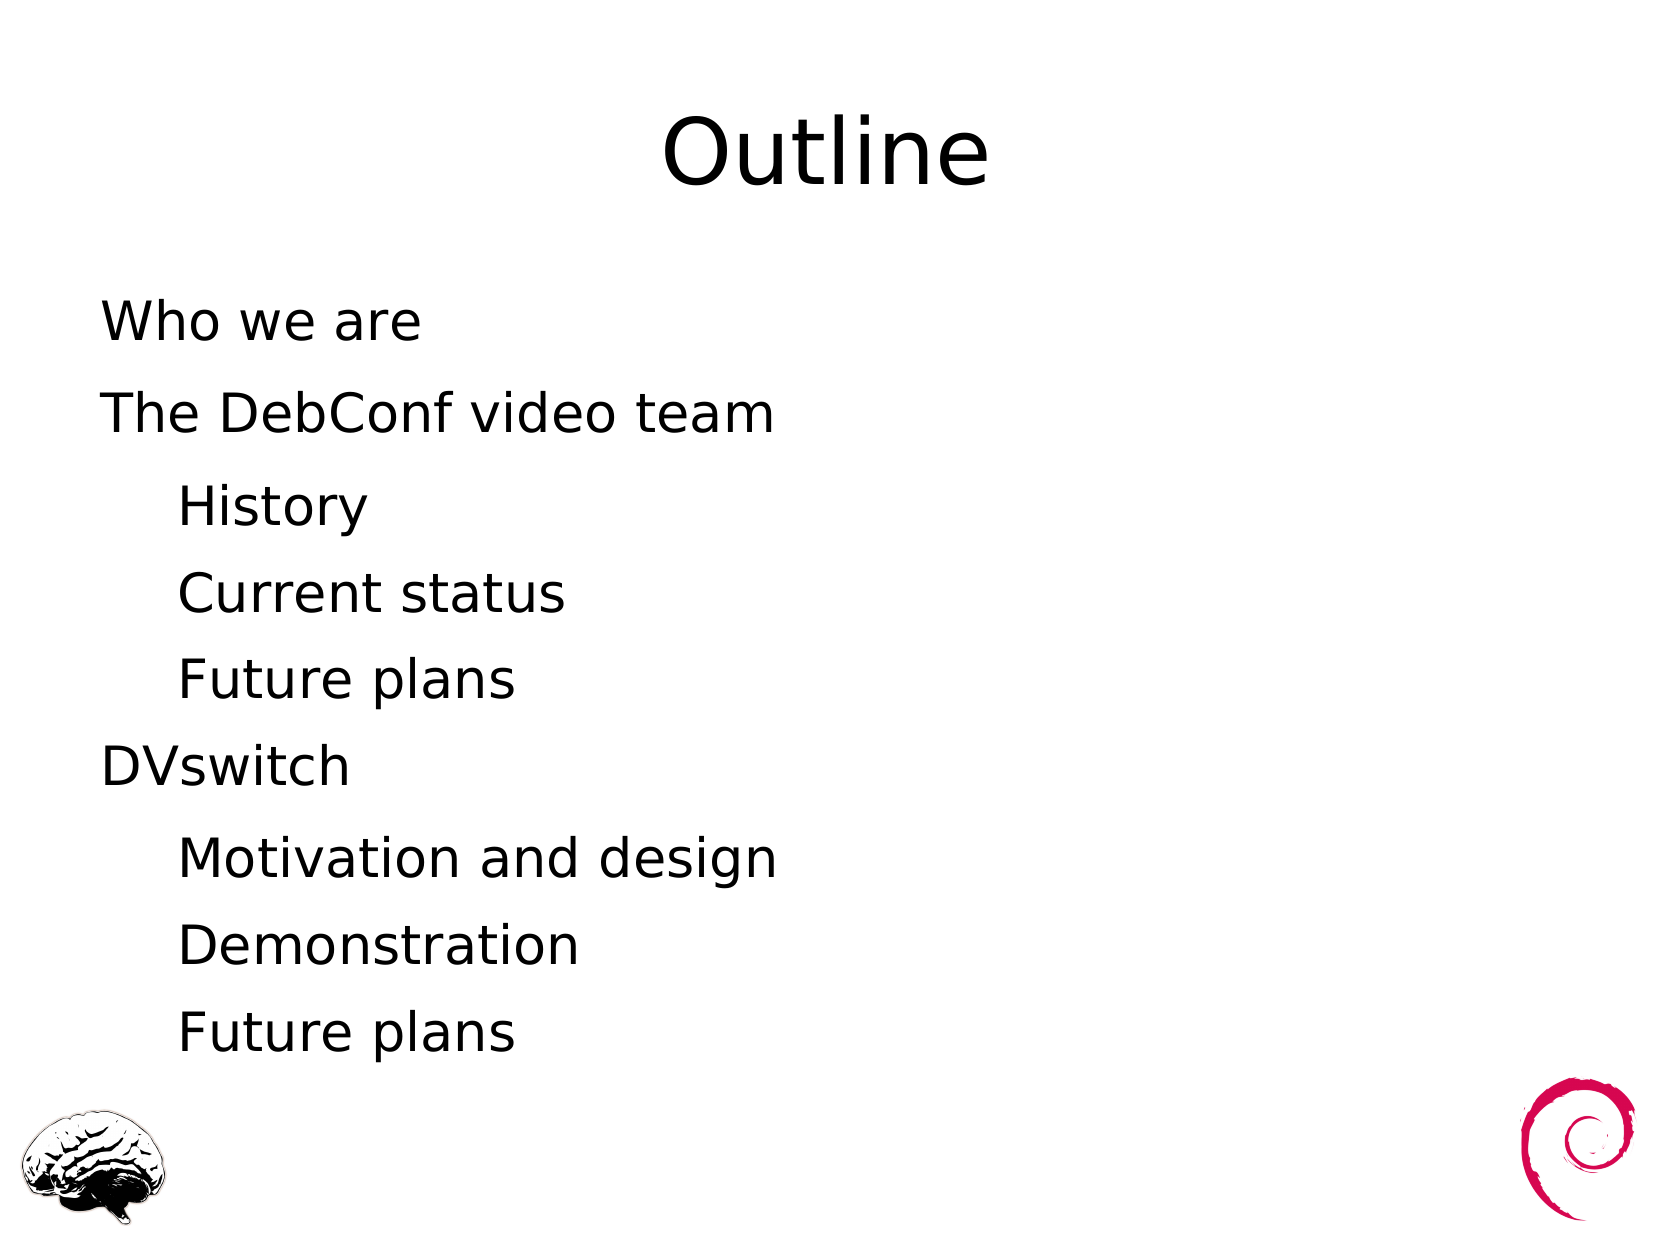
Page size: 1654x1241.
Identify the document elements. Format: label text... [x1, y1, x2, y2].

title Outline [82, 49, 1571, 257]
list Who we are The DebConf video team History Current status Future plans DVswitch Motivation and design Demonstration Future plans [82, 290, 1571, 1109]
picture [1519, 1075, 1638, 1222]
picture [19, 1108, 168, 1241]
